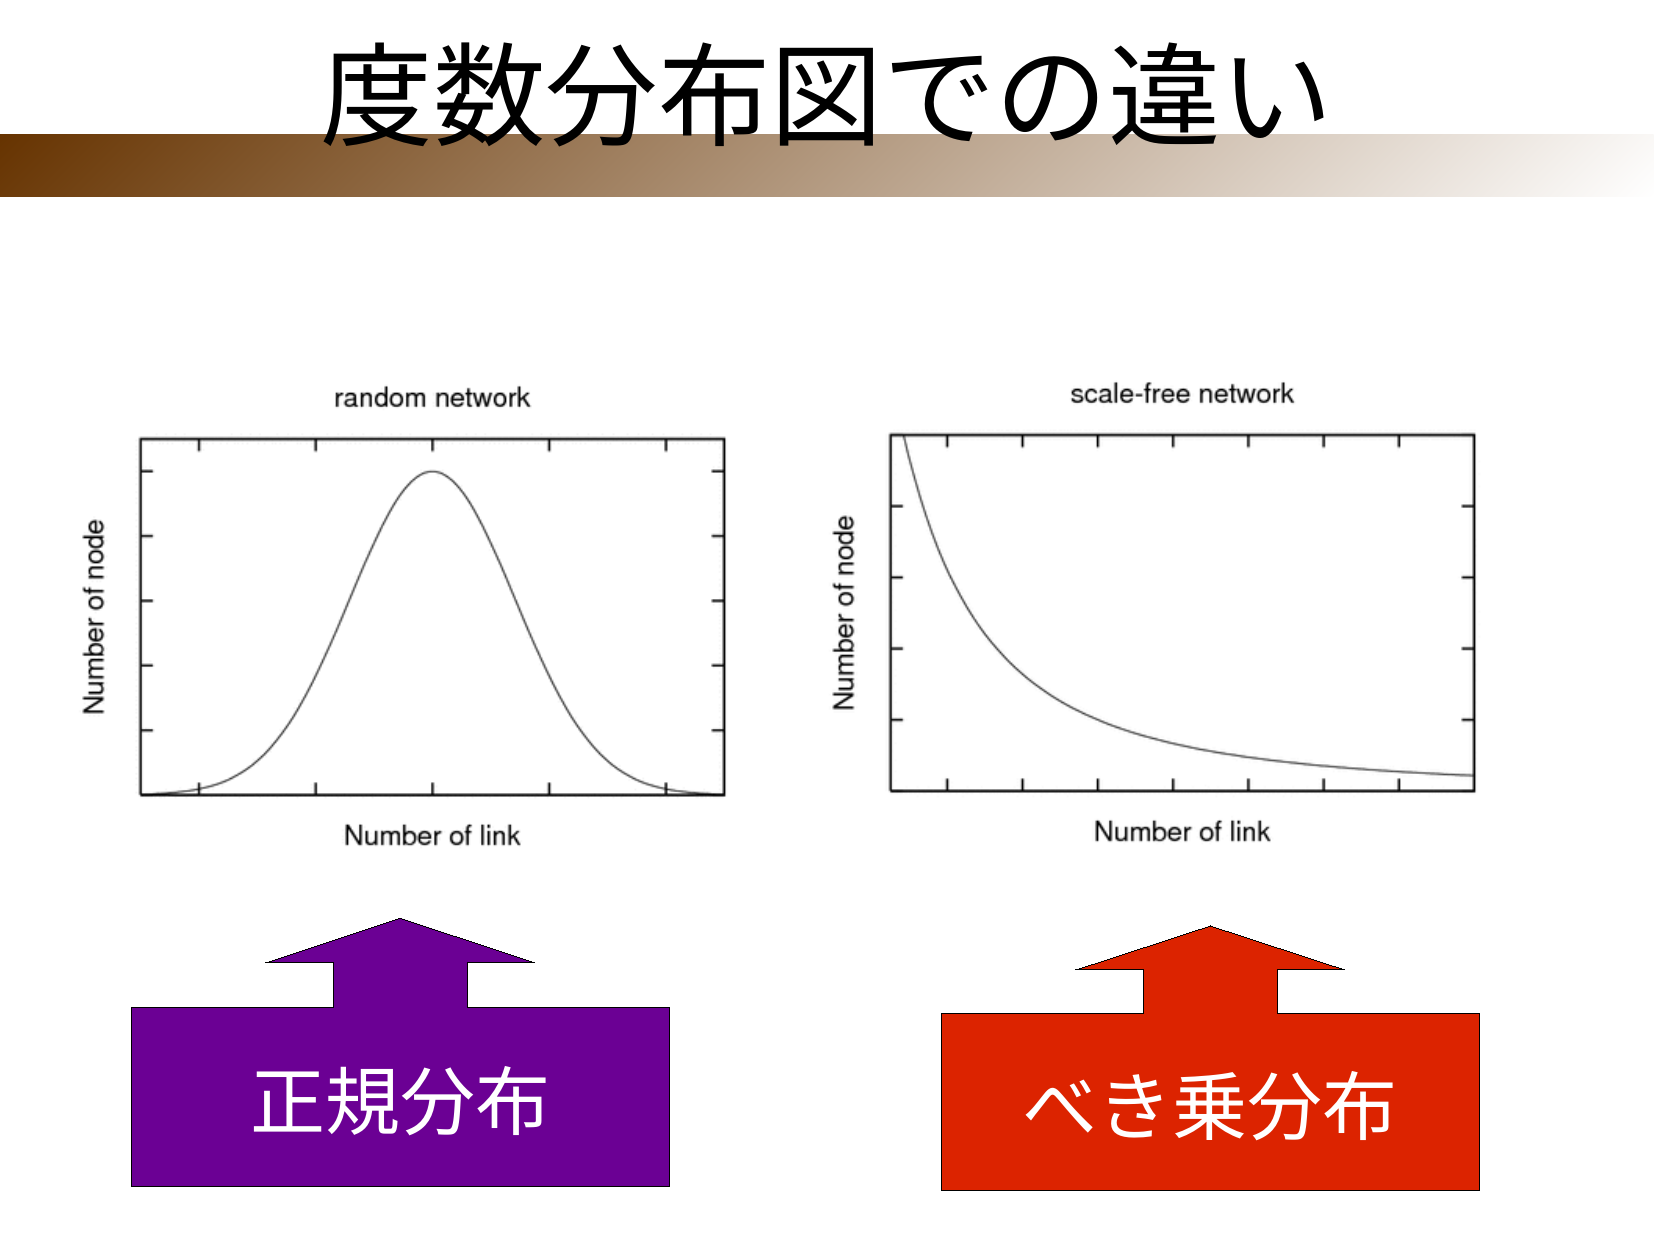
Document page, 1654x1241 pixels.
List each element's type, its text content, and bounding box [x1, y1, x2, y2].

text_box 度数分布図での違い [88, 0, 1565, 148]
text_box 正規分布 [131, 918, 670, 1187]
text_box べき乗分布 [941, 925, 1480, 1191]
picture [67, 357, 771, 850]
text_box [0, 134, 1654, 197]
picture [817, 353, 1521, 846]
